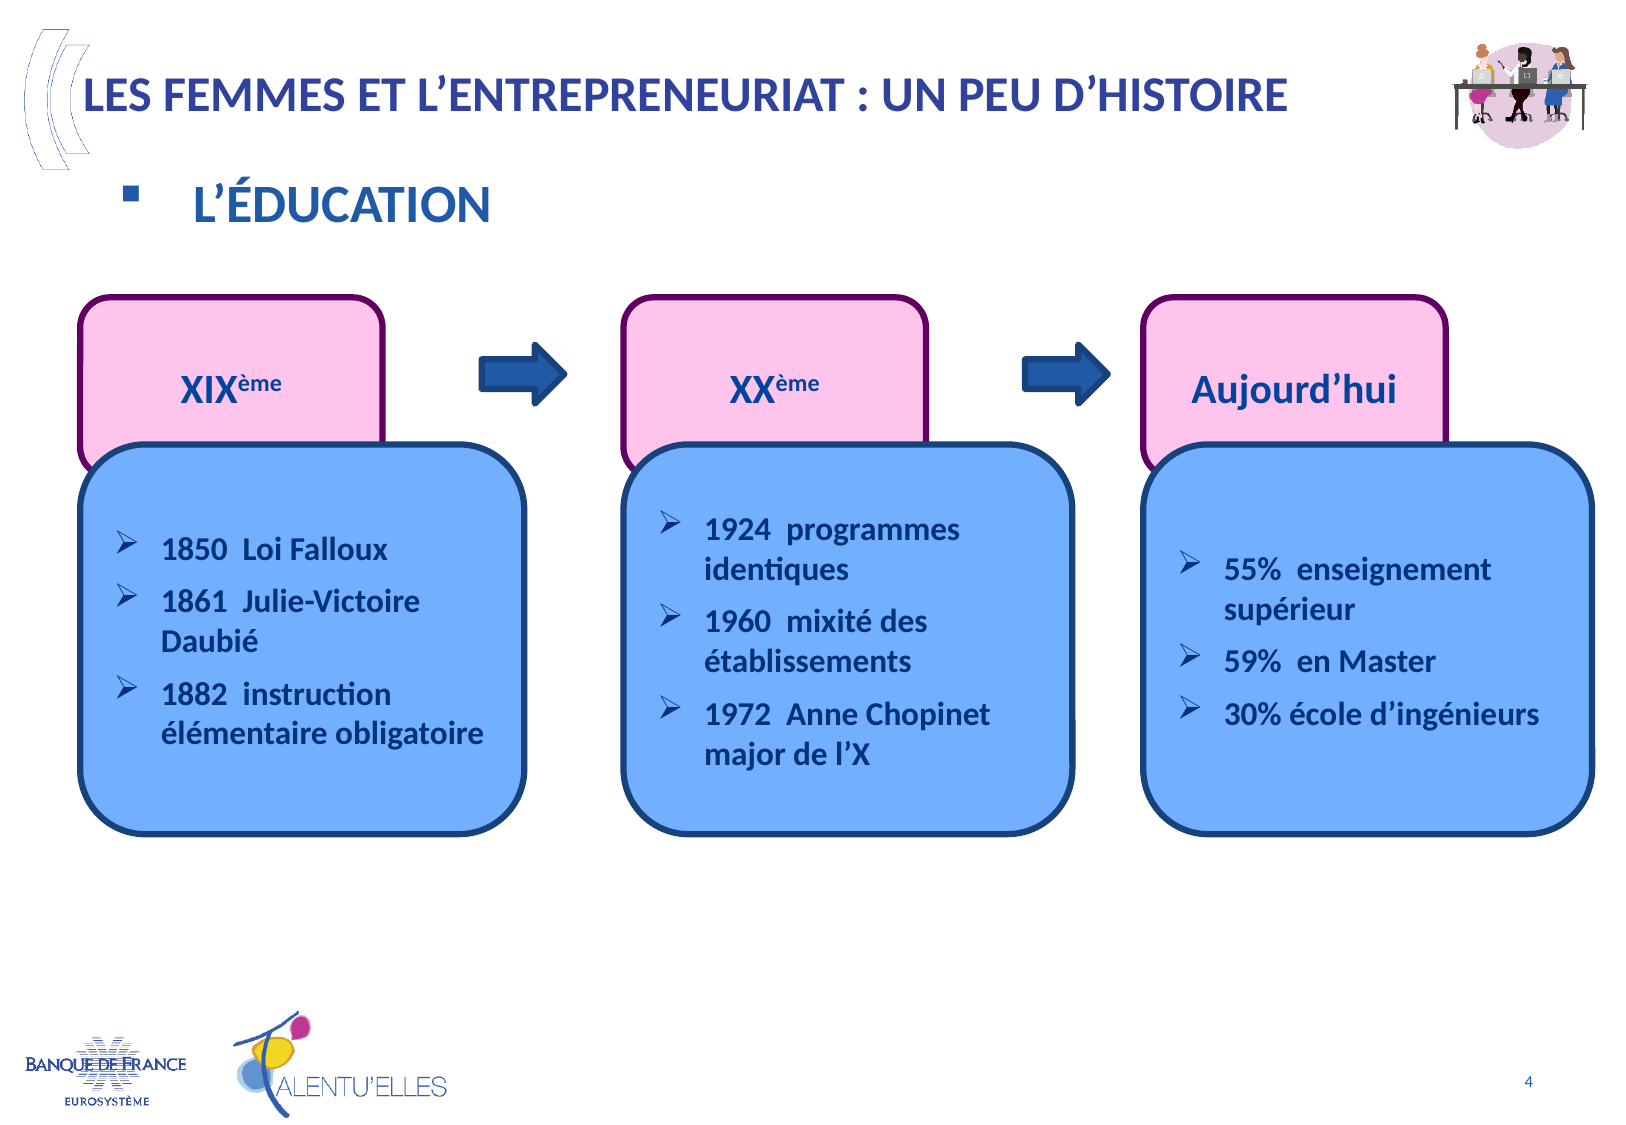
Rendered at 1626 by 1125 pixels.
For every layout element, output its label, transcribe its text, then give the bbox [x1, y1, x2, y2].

text_box 55% enseignement supérieur 59% en Master 30% école d’ingénieurs [1143, 444, 1593, 835]
text_box XIXème [80, 297, 383, 471]
picture [1439, 17, 1602, 195]
slide_number <numéro> [1452, 1062, 1549, 1123]
text_box [481, 344, 565, 404]
picture [233, 1011, 447, 1118]
text_box Aujourd’hui [1143, 297, 1446, 471]
picture [0, 0, 103, 208]
text_box XXème [623, 297, 926, 471]
text_box L’éducation [103, 160, 1344, 241]
title Les Femmes et l’entrepreneuriat : un peu d’HISTOIRE [68, 0, 1531, 186]
picture [25, 1035, 186, 1106]
text_box 1850 Loi Falloux 1861 Julie-Victoire Daubié 1882 instruction élémentaire obligatoire [80, 444, 525, 835]
text_box [1025, 344, 1108, 404]
text_box 1924 programmes identiques 1960 mixité des établissements 1972 Anne Chopinet major de l’X [623, 444, 1073, 835]
